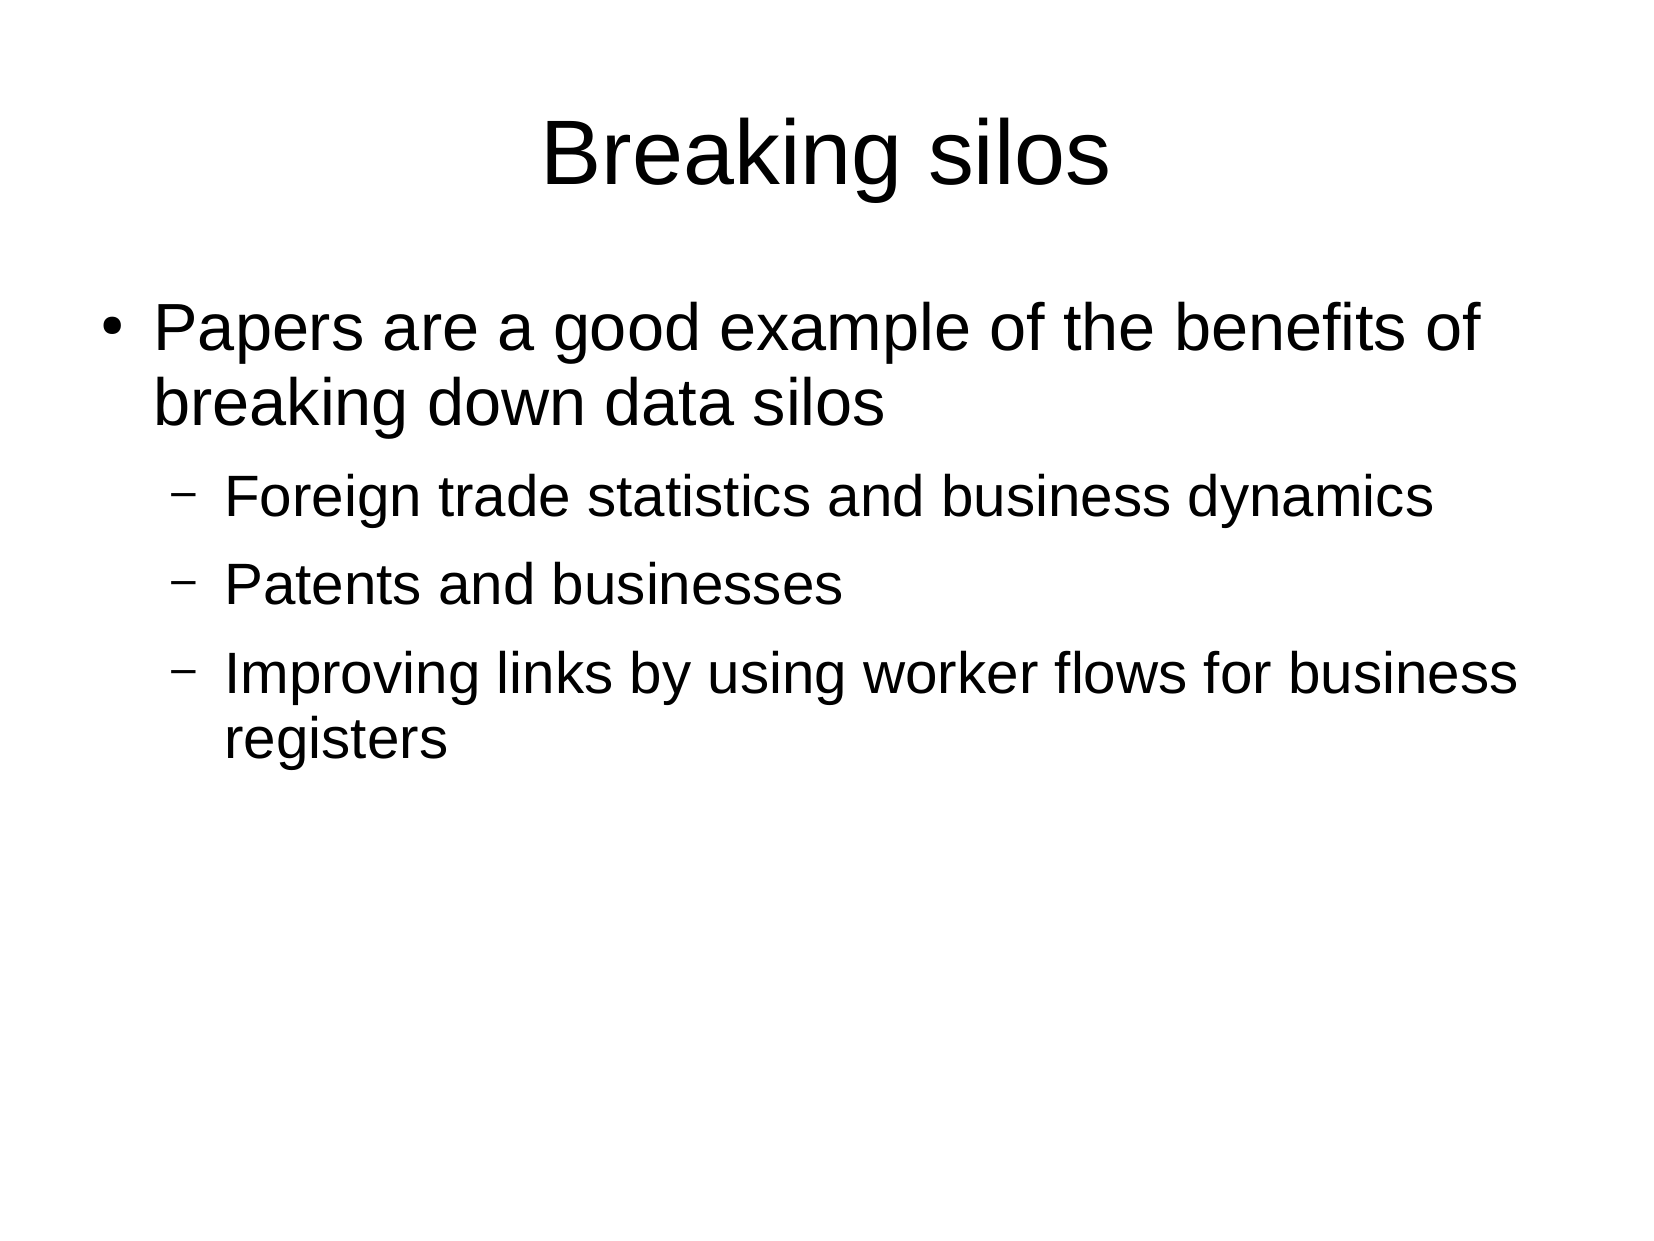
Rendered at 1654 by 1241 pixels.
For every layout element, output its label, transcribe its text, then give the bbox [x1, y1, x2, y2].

title Breaking silos [82, 49, 1571, 257]
list Papers are a good example of the benefits of breaking down data silos Foreign trade statistics and business dynamics Patents and businesses Improving links by using worker flows for business registers [82, 290, 1571, 1010]
